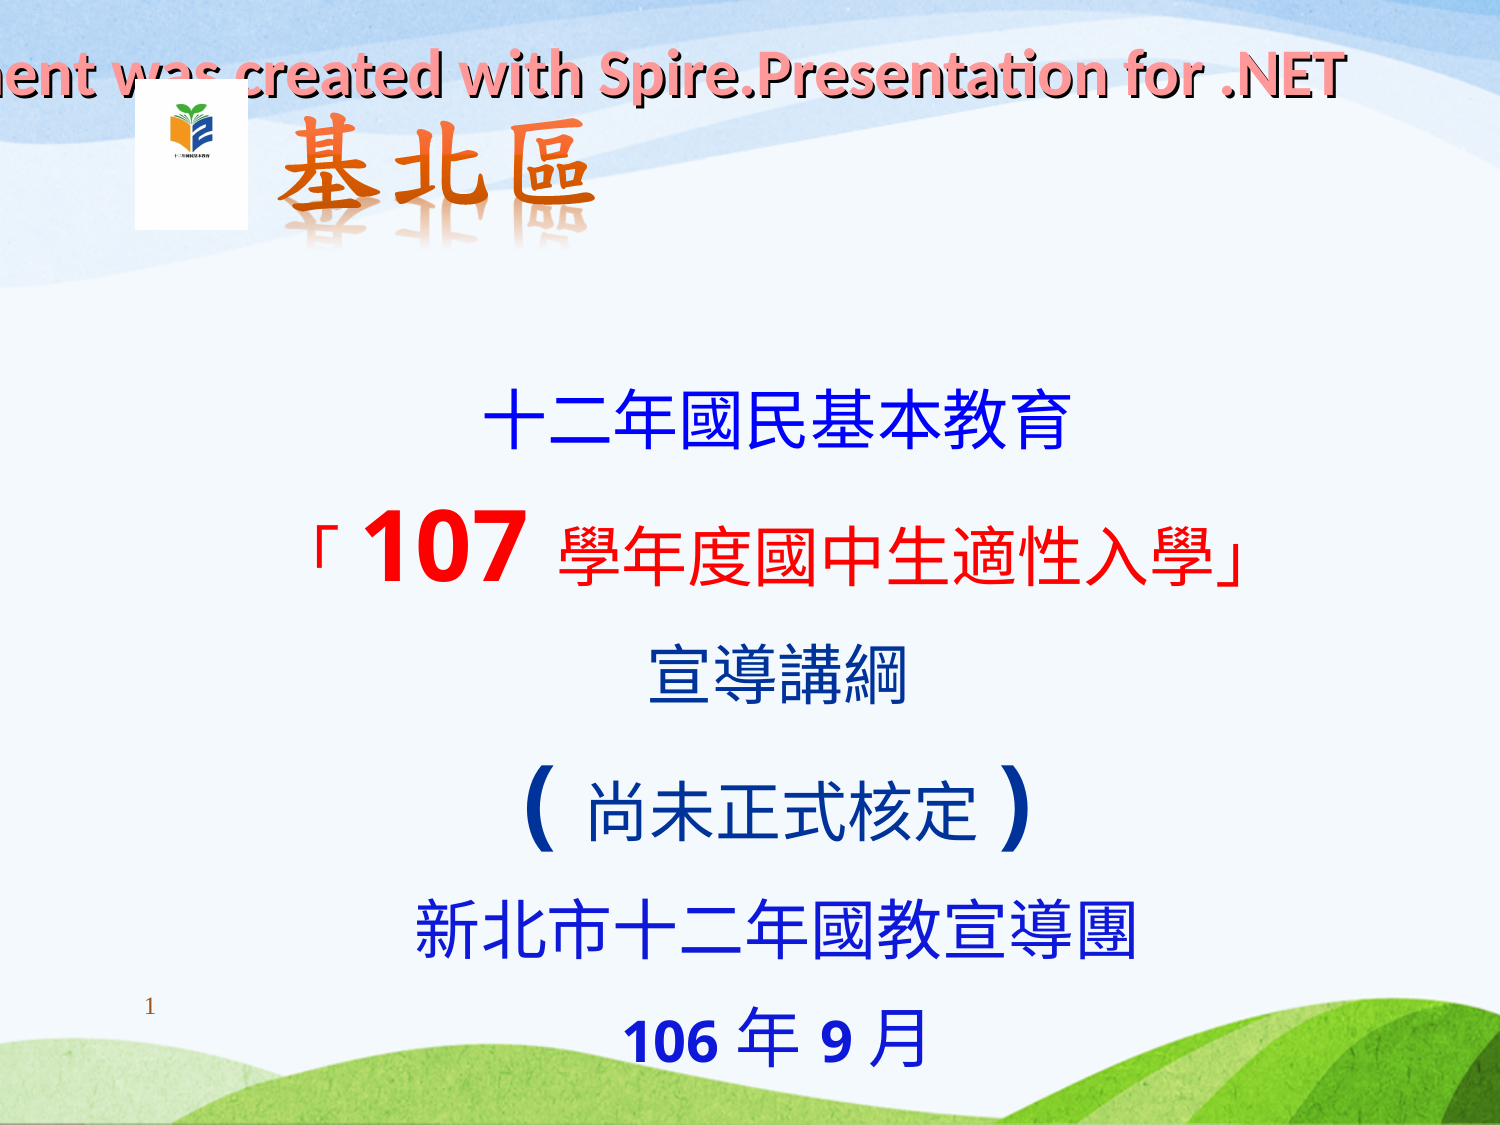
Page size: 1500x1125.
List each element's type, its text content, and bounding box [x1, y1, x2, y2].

list 十二年國民基本教育 「107學年度國中生適性入學」 宣導講綱 (尚未正式核定) 新北市十二年國教宣導團 106年9月 [87, 360, 1469, 1092]
picture [0, 0, 1500, 1125]
text_box 1 [129, 987, 223, 1025]
